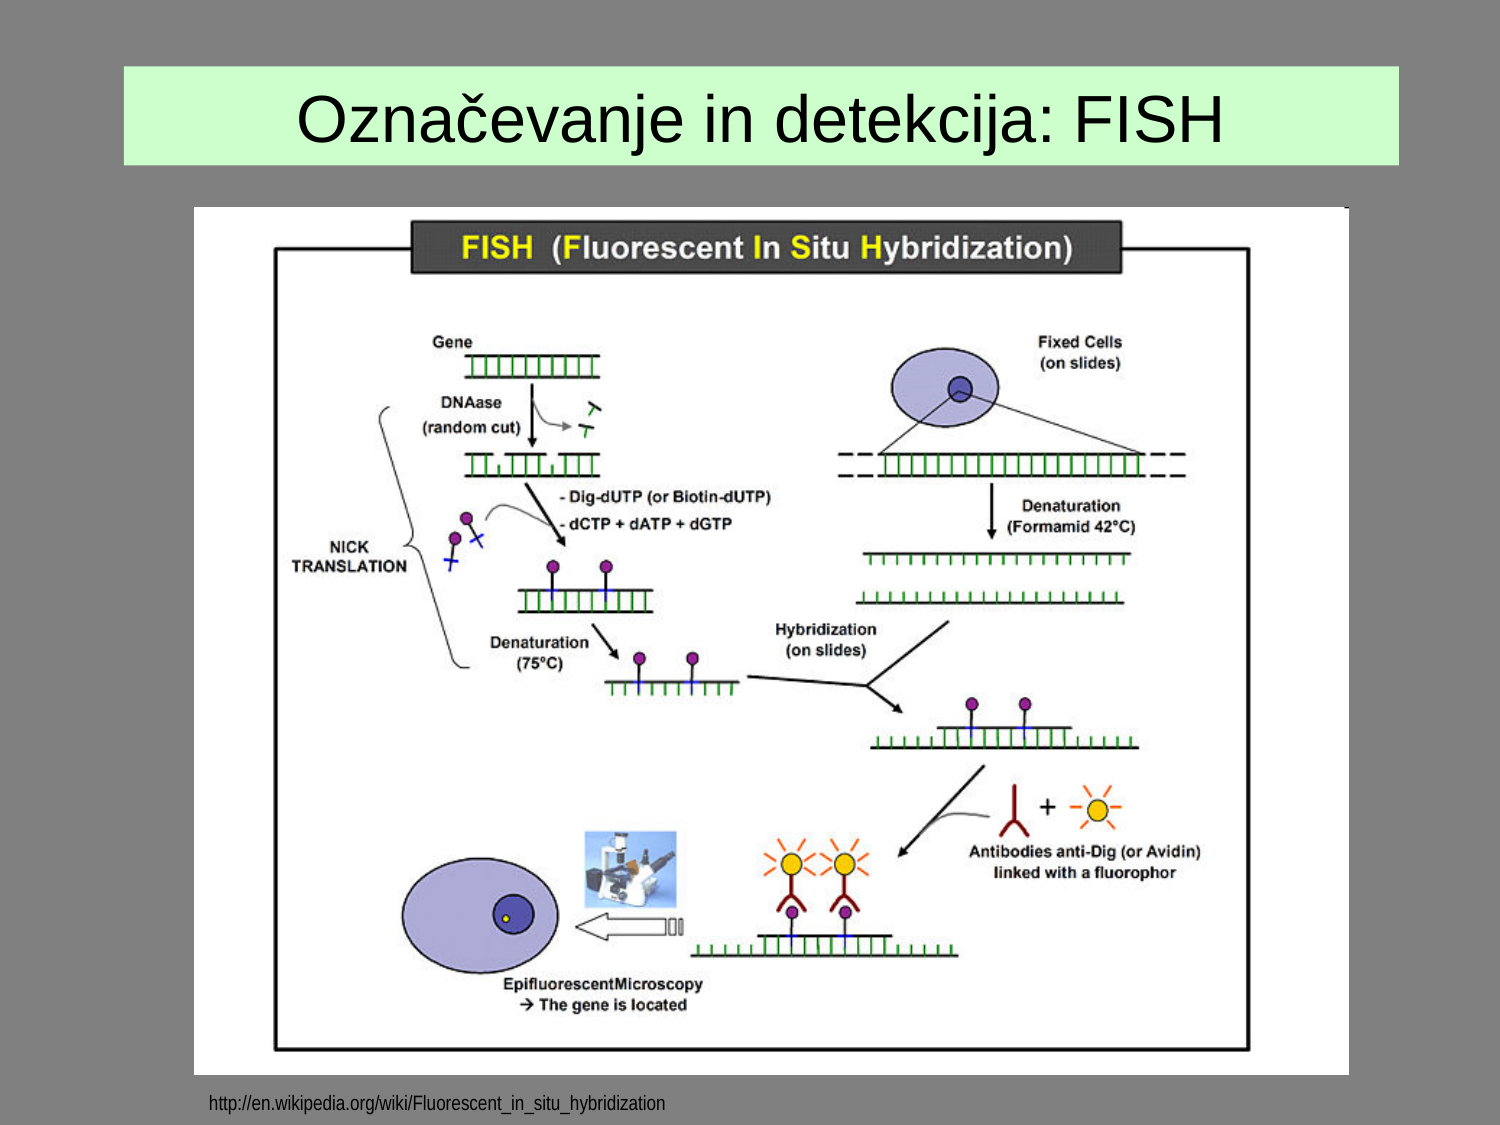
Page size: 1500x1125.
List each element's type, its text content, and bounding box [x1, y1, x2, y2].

text_box Označevanje in detekcija: FISH [123, 66, 1399, 166]
text_box http://en.wikipedia.org/wiki/Fluorescent_in_situ_hybridization [194, 1081, 681, 1122]
picture [194, 207, 1349, 1075]
